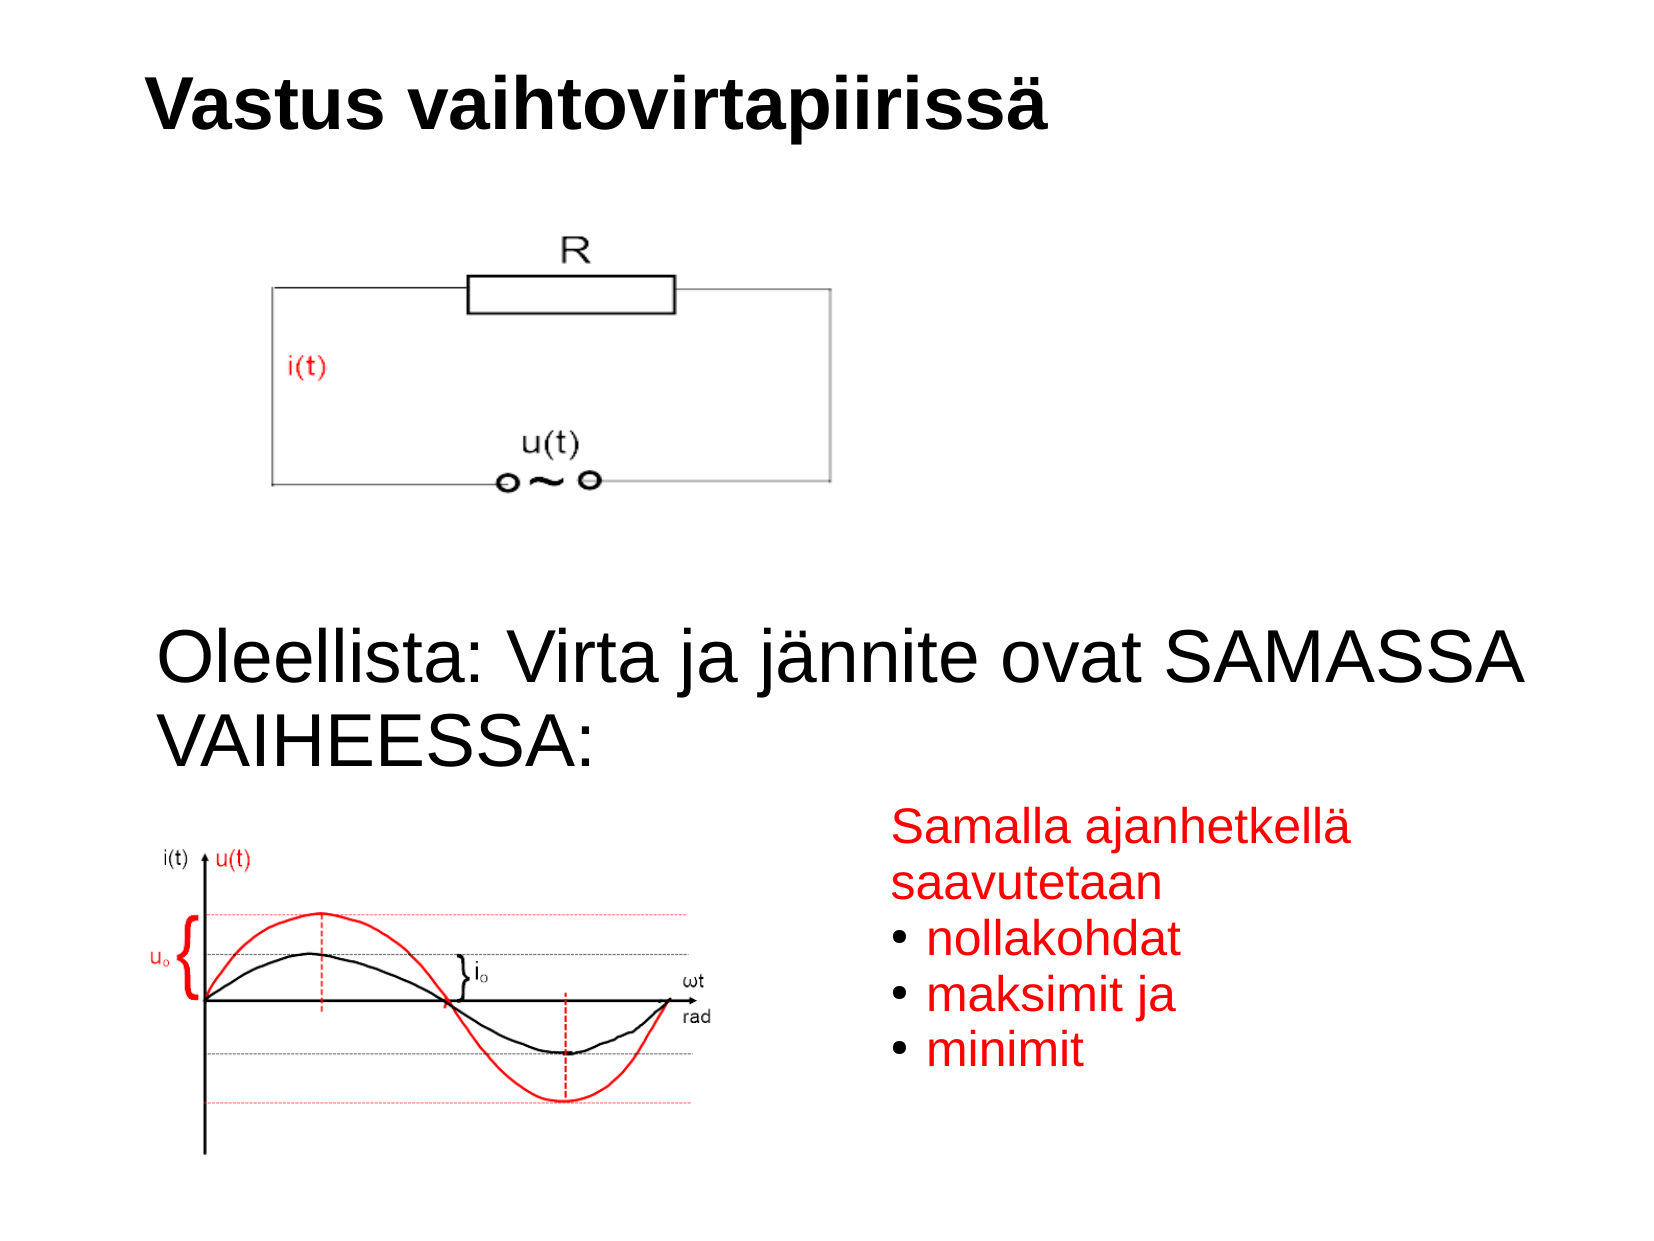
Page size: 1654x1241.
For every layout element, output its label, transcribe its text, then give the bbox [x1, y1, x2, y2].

text_box Oleellista: Virta ja jännite ovat SAMASSA VAIHEESSA: [141, 607, 1571, 875]
text_box Samalla ajanhetkellä saavutetaan nollakohdat maksimit ja minimit [875, 791, 1465, 1085]
text_box Vastus vaihtovirtapiirissä [129, 54, 1371, 154]
picture [118, 796, 743, 1182]
picture [165, 177, 949, 544]
